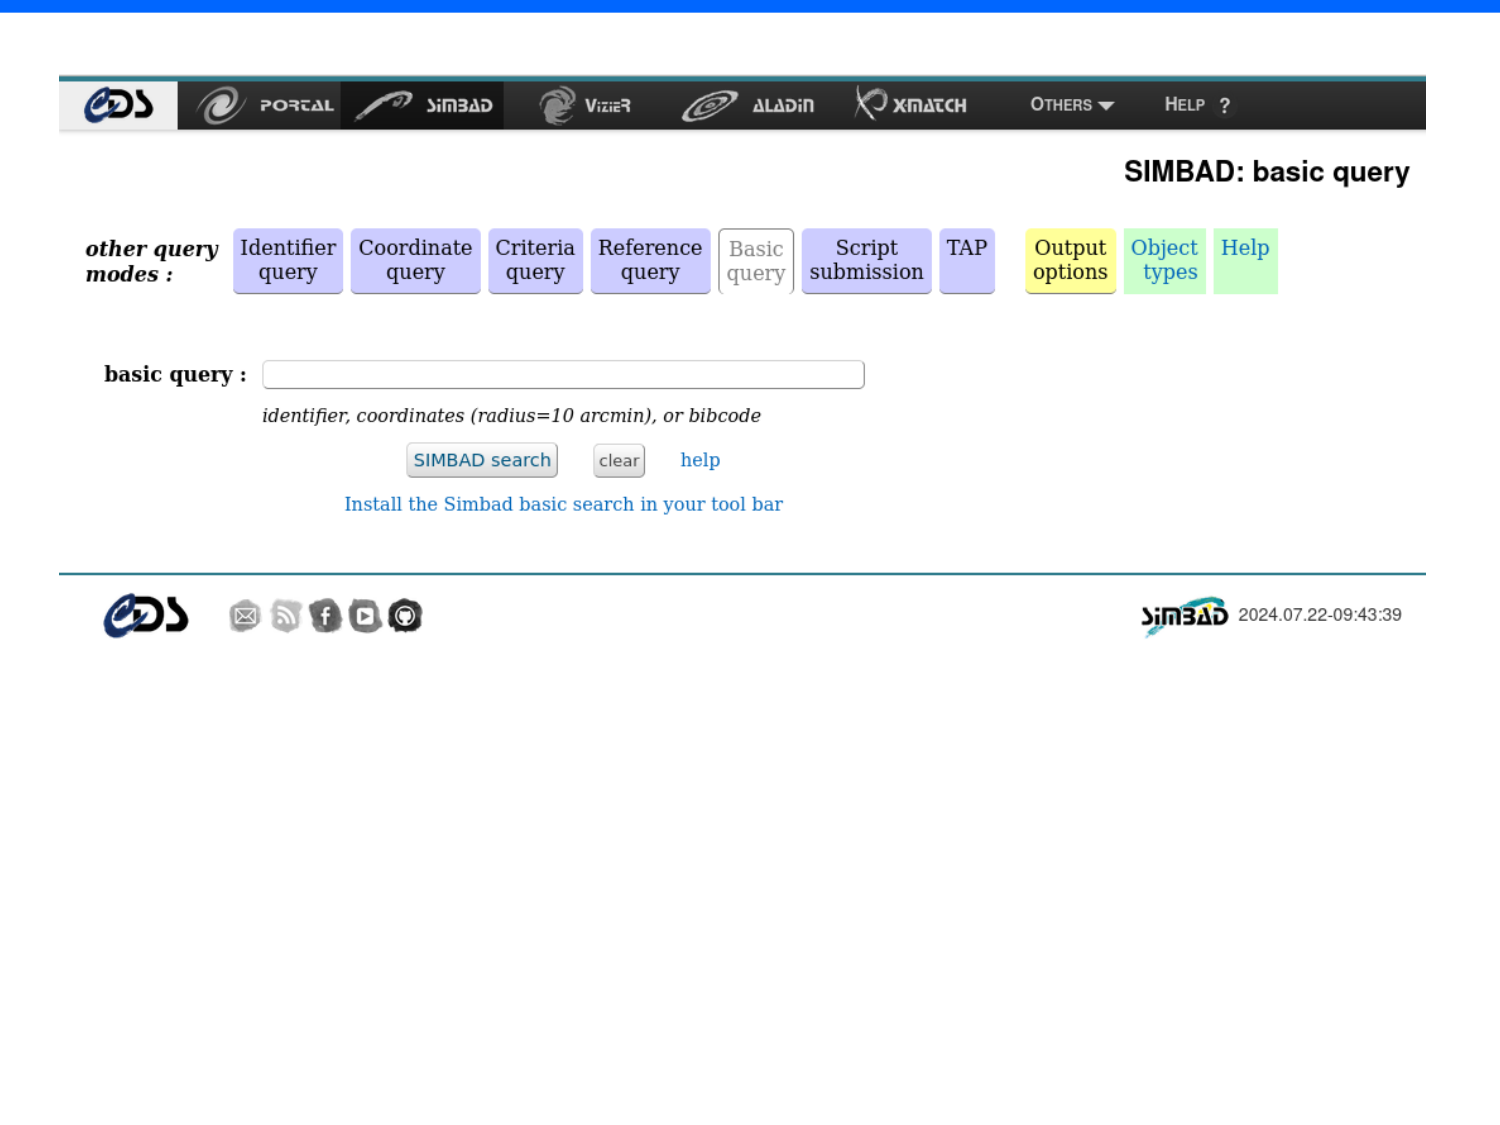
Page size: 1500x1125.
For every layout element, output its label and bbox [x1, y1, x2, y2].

picture [59, 74, 1426, 664]
